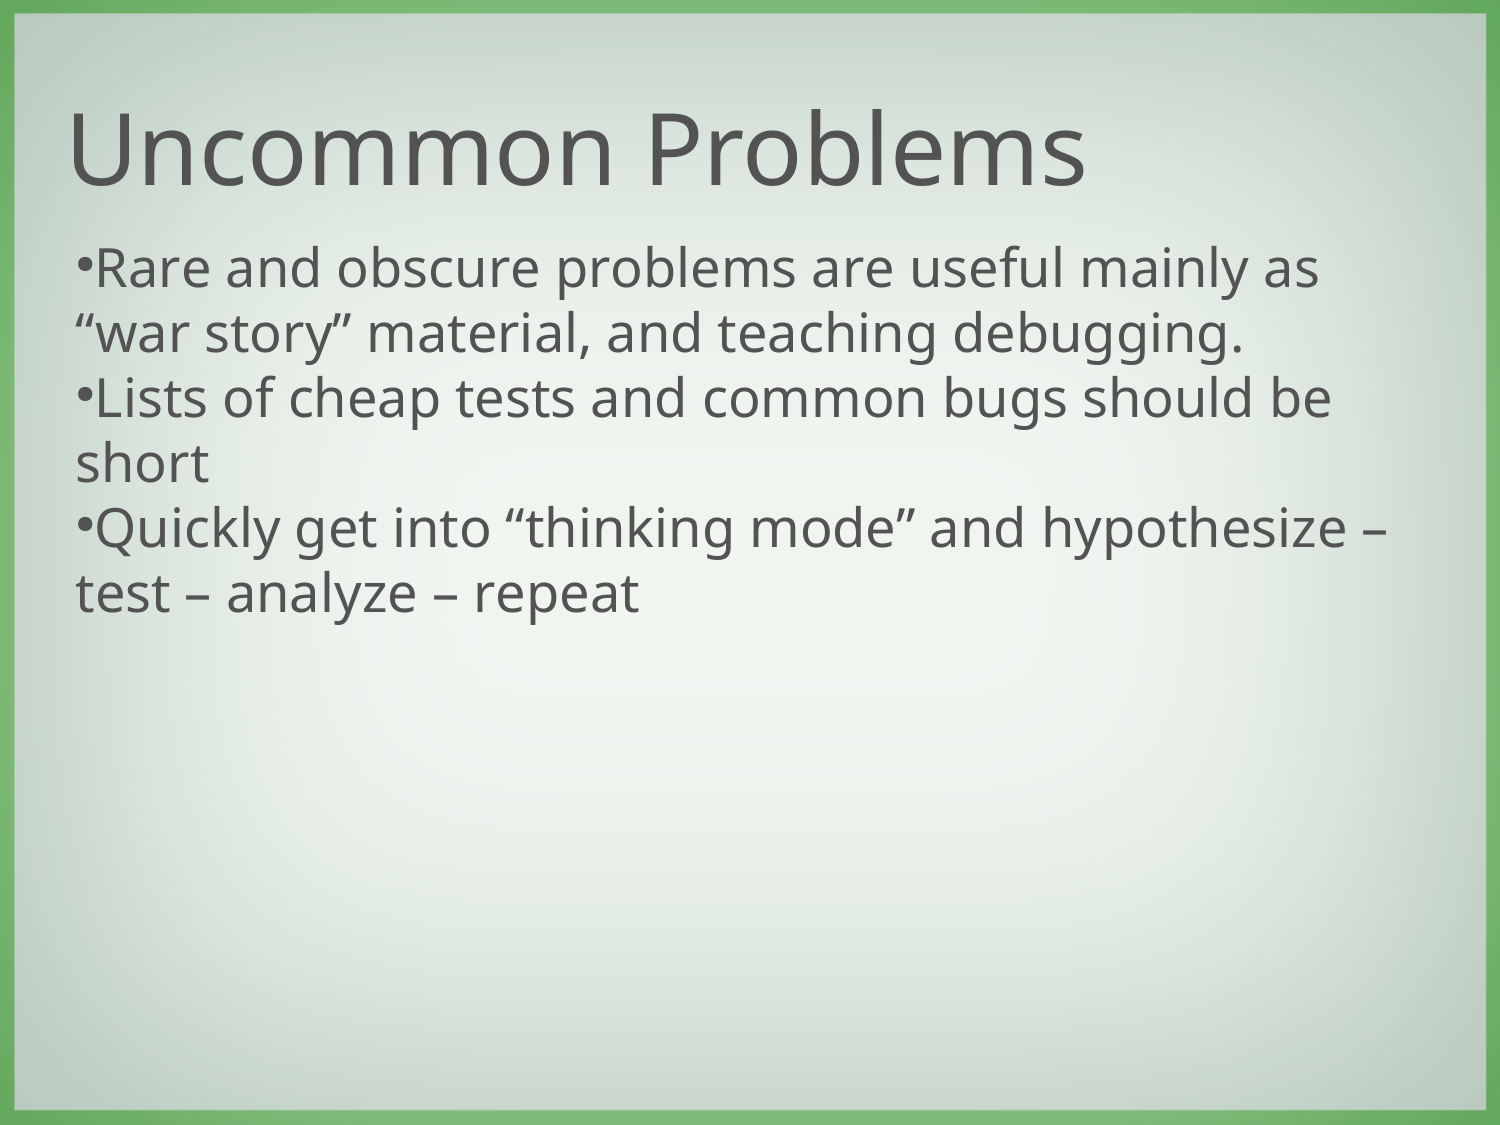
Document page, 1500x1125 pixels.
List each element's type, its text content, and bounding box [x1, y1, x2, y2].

text_box Rare and obscure problems are useful mainly as “war story” material, and teaching debugging. Lists of cheap tests and common bugs should be short Quickly get into “thinking mode” and hypothesize – test – analyze – repeat [60, 225, 1428, 1107]
list [46, 201, 1453, 1006]
picture [0, 0, 1500, 1125]
title Uncommon Problems [50, 63, 1457, 228]
